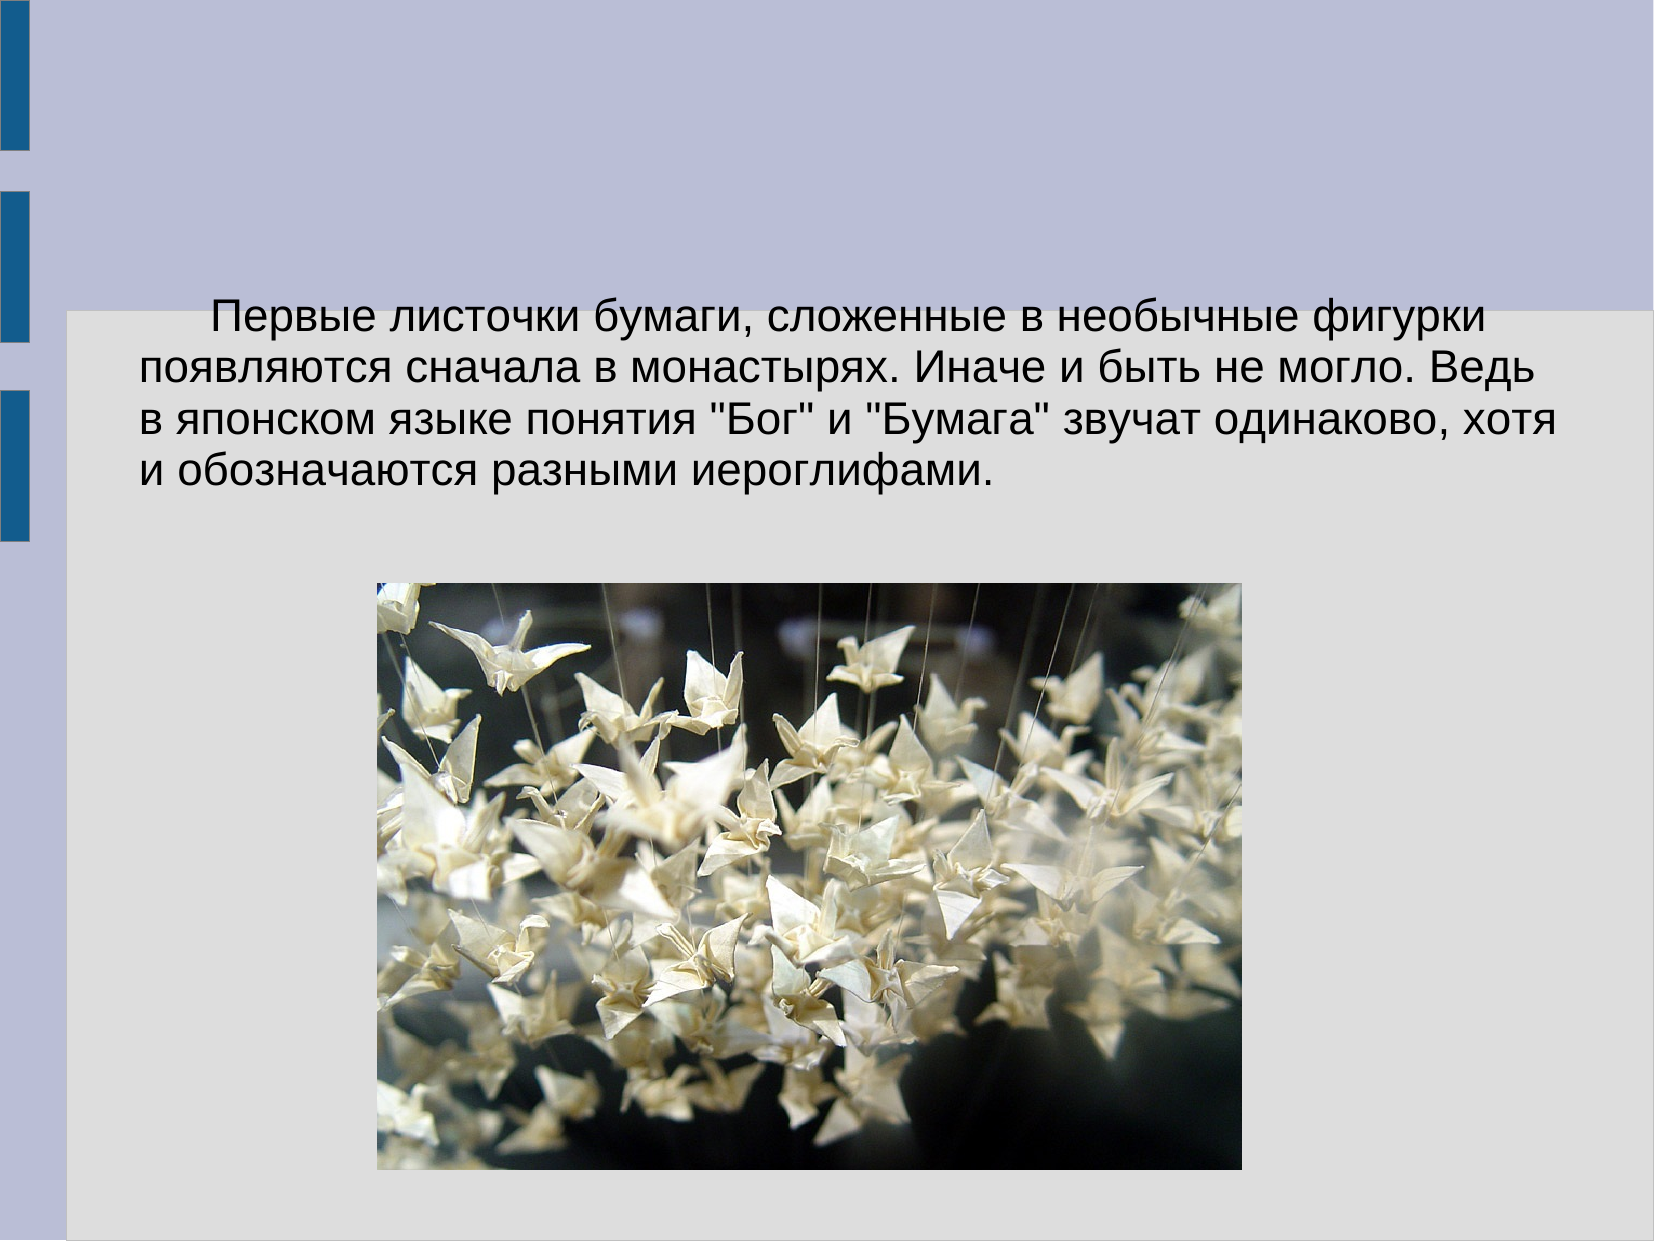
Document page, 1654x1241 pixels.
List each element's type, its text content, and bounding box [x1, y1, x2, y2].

list Первые листочки бумаги, сложенные в необычные фигурки появляются сначала в монастырях. Иначе и быть не могло. Ведь в японском языке понятия "Бог" и "Бумага" звучат одинаково, хотя и обозначаются разными иероглифами. [82, 290, 1571, 1109]
picture [377, 583, 1242, 1170]
